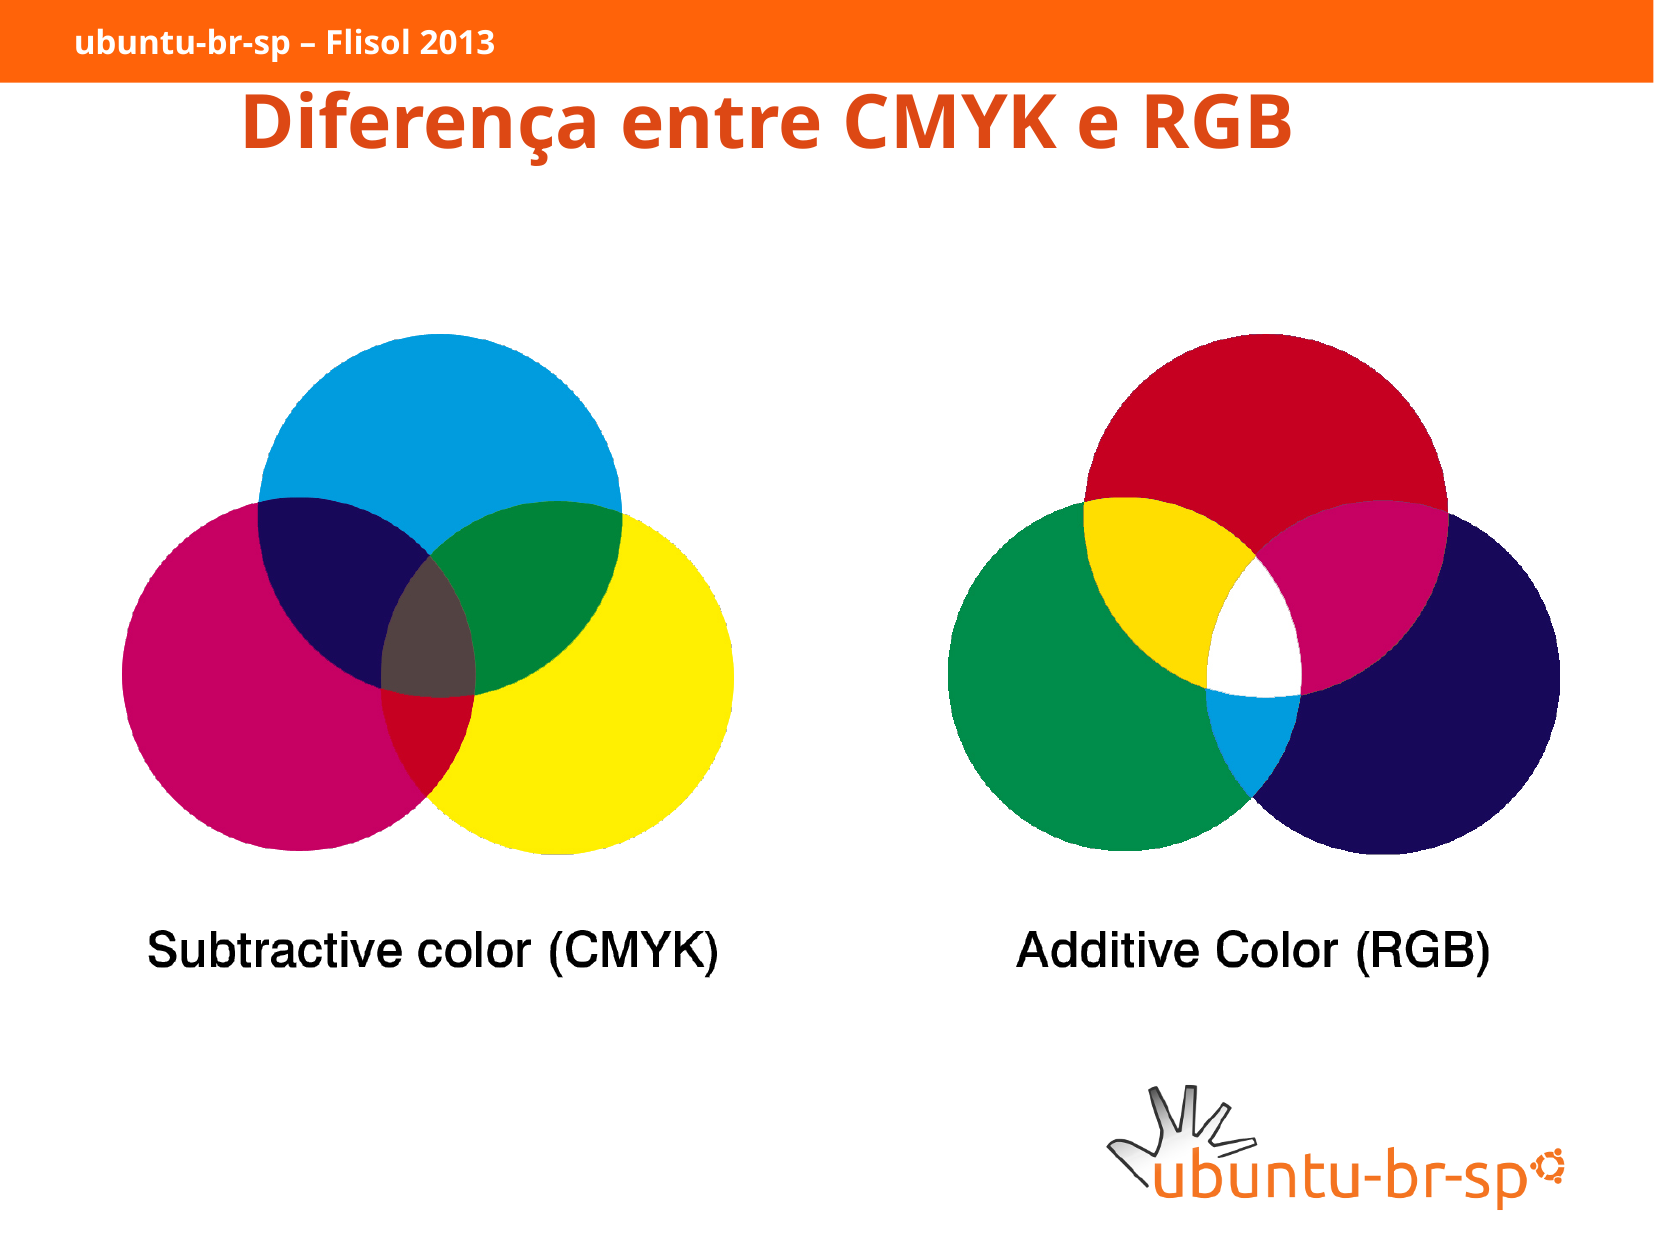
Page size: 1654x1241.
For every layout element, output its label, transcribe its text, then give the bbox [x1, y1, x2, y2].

picture [3, 283, 1654, 1216]
title Diferença entre CMYK e RGB [82, 49, 1453, 189]
